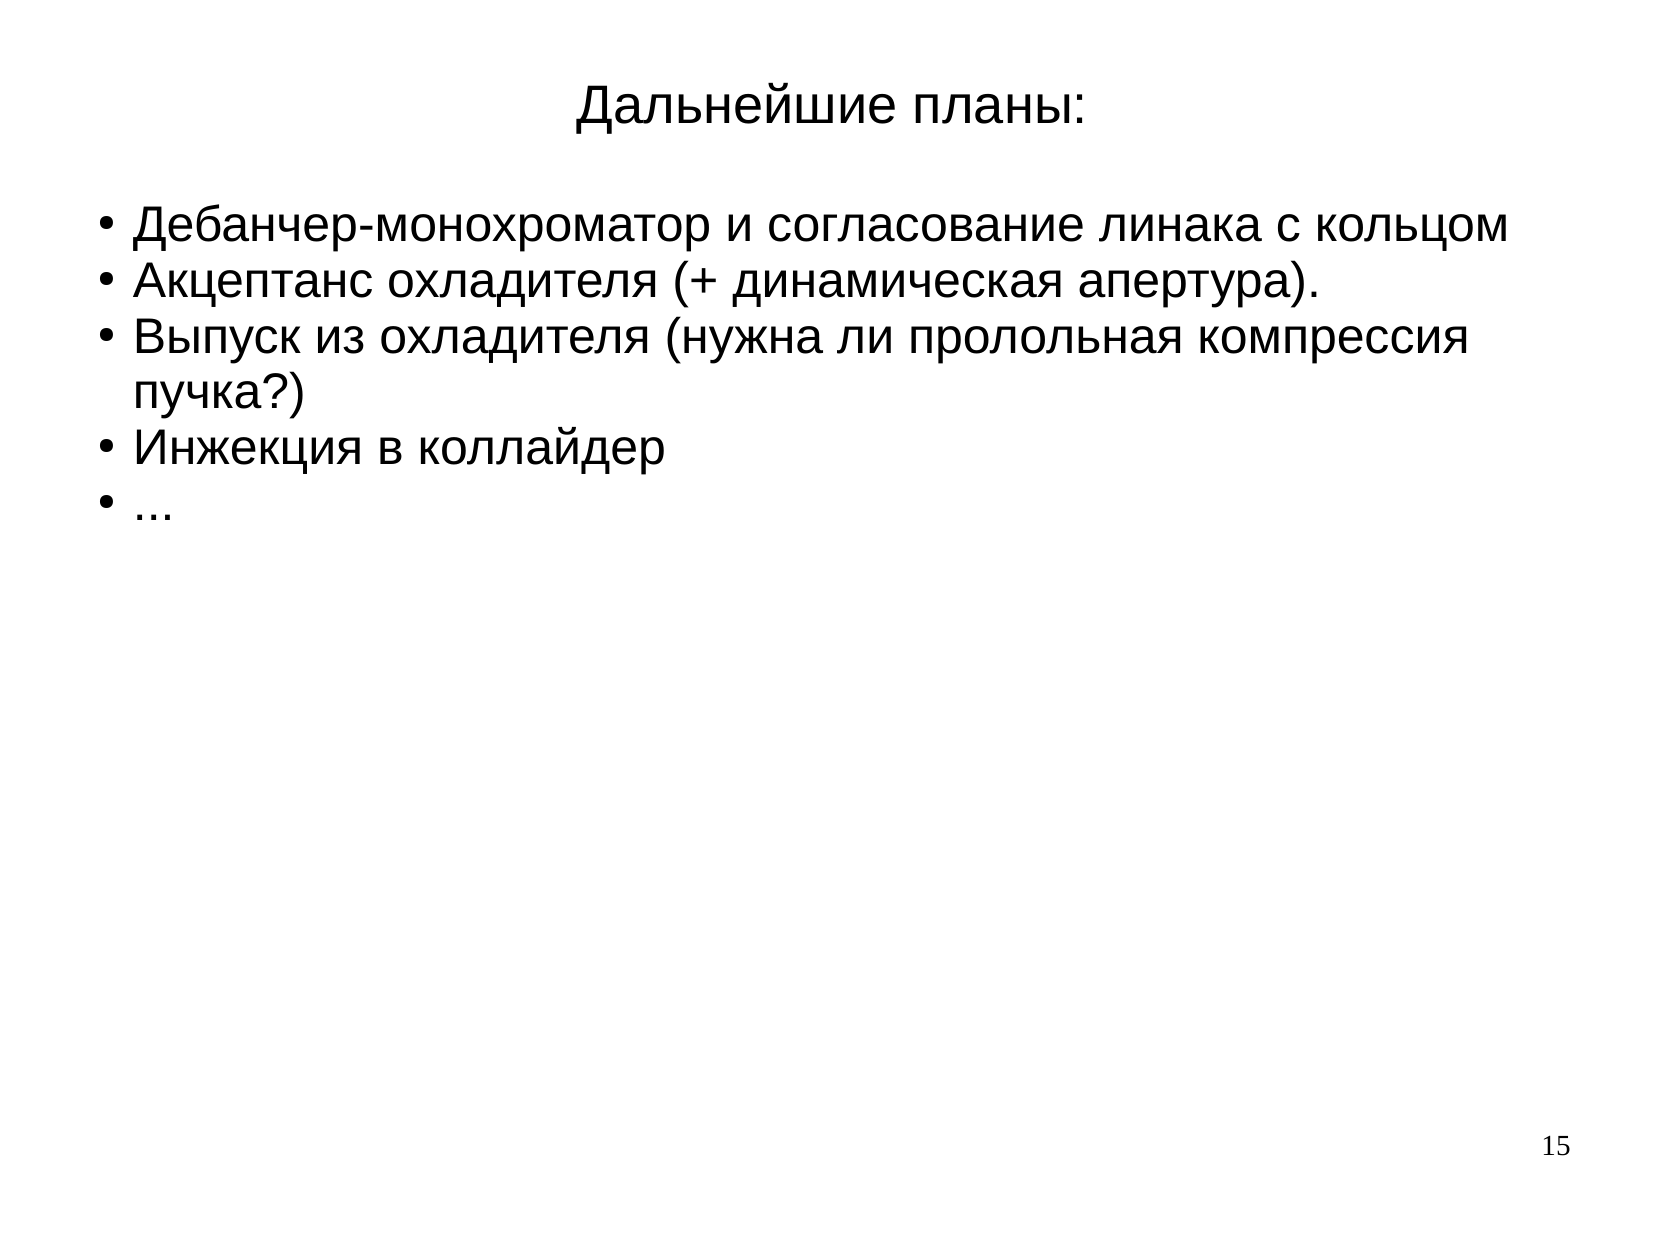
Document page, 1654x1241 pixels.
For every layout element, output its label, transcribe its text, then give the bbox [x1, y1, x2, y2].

title Дальнейшие планы: [35, 35, 1630, 175]
text_box Дебанчер-монохроматор и согласование линака с кольцом Акцептанс охладителя (+ динамическая апертура). Выпуск из охладителя (нужна ли пролольная компрессия пучка?) Инжекция в коллайдер ... [82, 188, 1583, 603]
